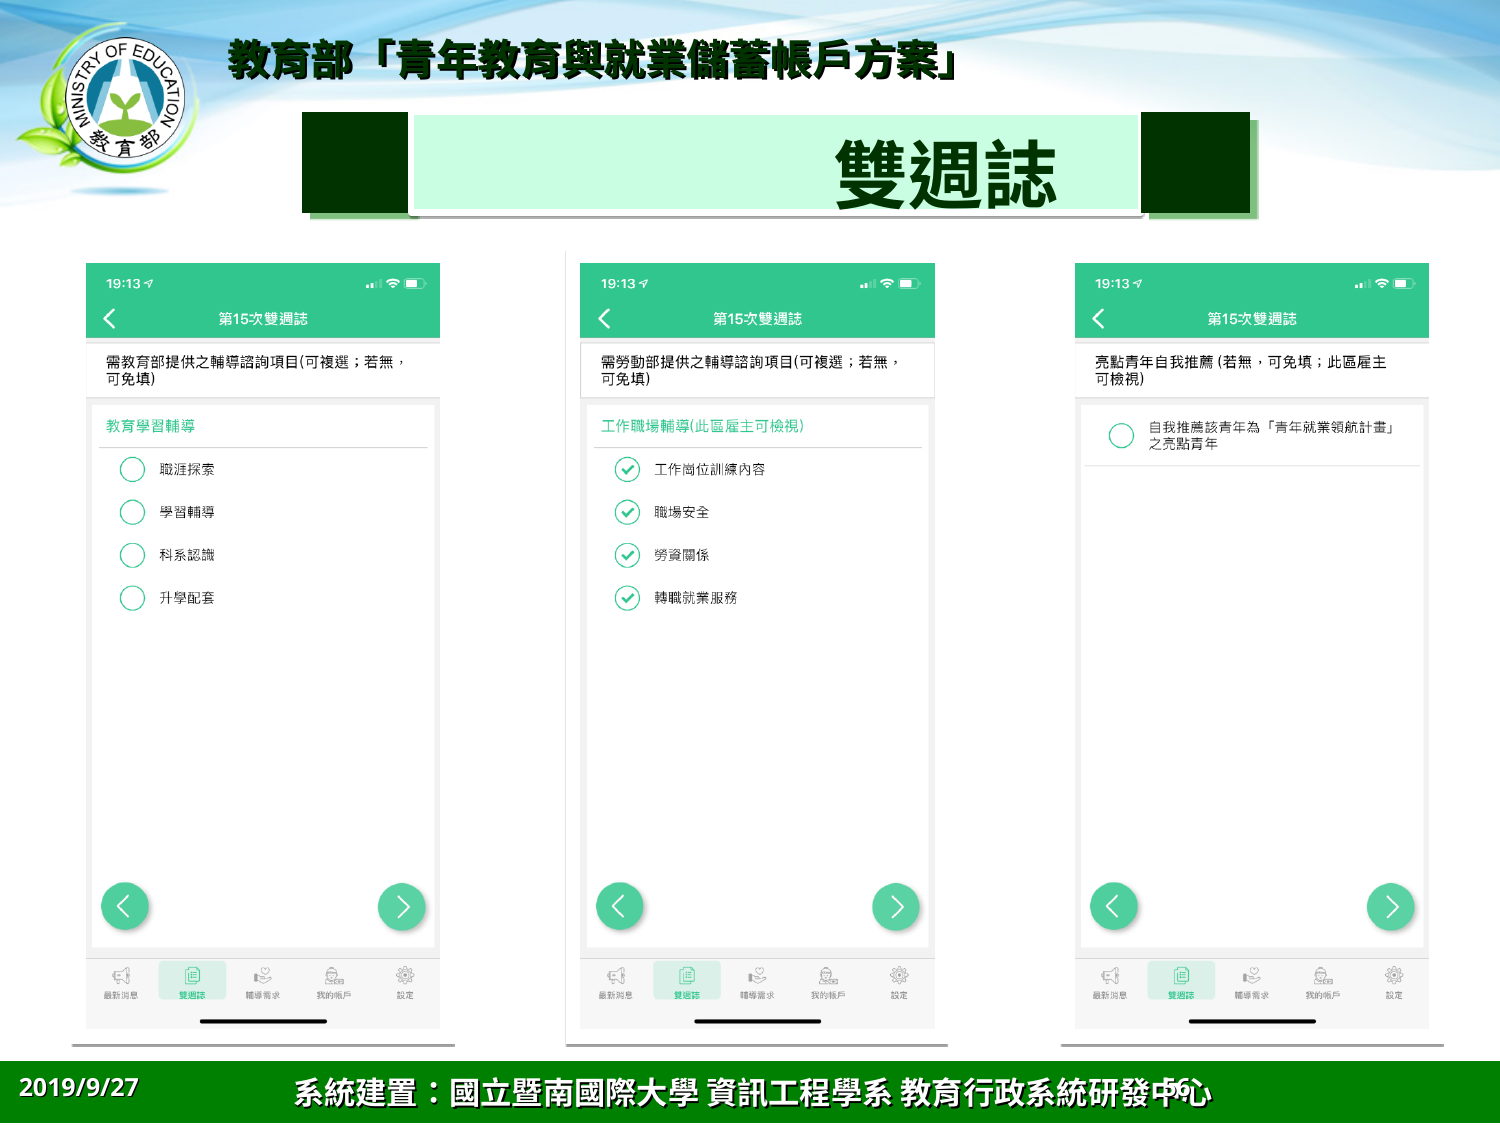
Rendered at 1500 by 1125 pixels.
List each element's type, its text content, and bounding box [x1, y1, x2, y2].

picture [580, 262, 935, 1030]
text_box 56 [1147, 1063, 1498, 1117]
text_box [1141, 112, 1250, 213]
picture [1074, 262, 1430, 1030]
text_box 雙週誌 [411, 112, 1141, 213]
picture [85, 262, 441, 1030]
text_box [302, 112, 411, 213]
text_box 2019/9/27 [3, 1063, 354, 1117]
